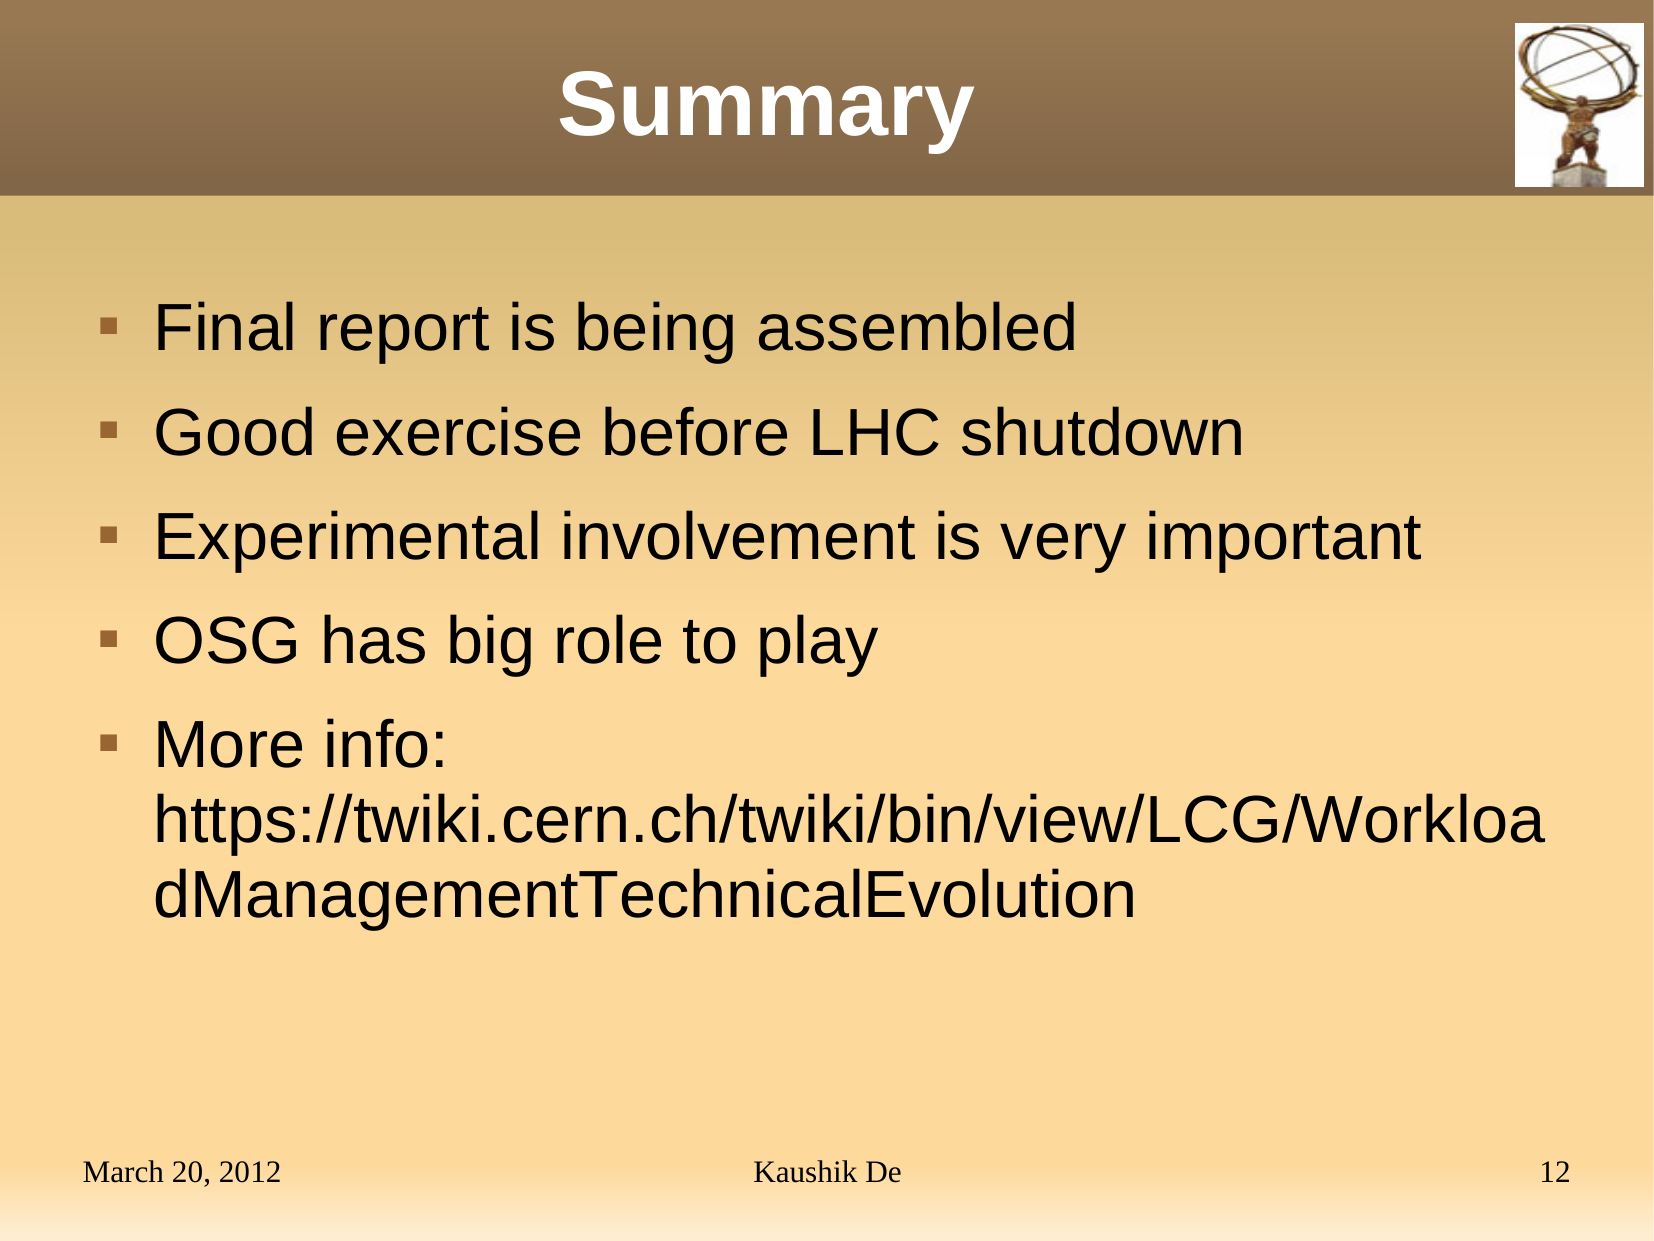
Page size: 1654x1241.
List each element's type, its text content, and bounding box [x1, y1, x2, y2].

list Final report is being assembled Good exercise before LHC shutdown Experimental involvement is very important OSG has big role to play More info: https://twiki.cern.ch/twiki/bin/view/LCG/WorkloadManagementTechnicalEvolution [82, 290, 1571, 1066]
title Summary [17, 0, 1516, 208]
picture [0, 0, 1654, 1241]
